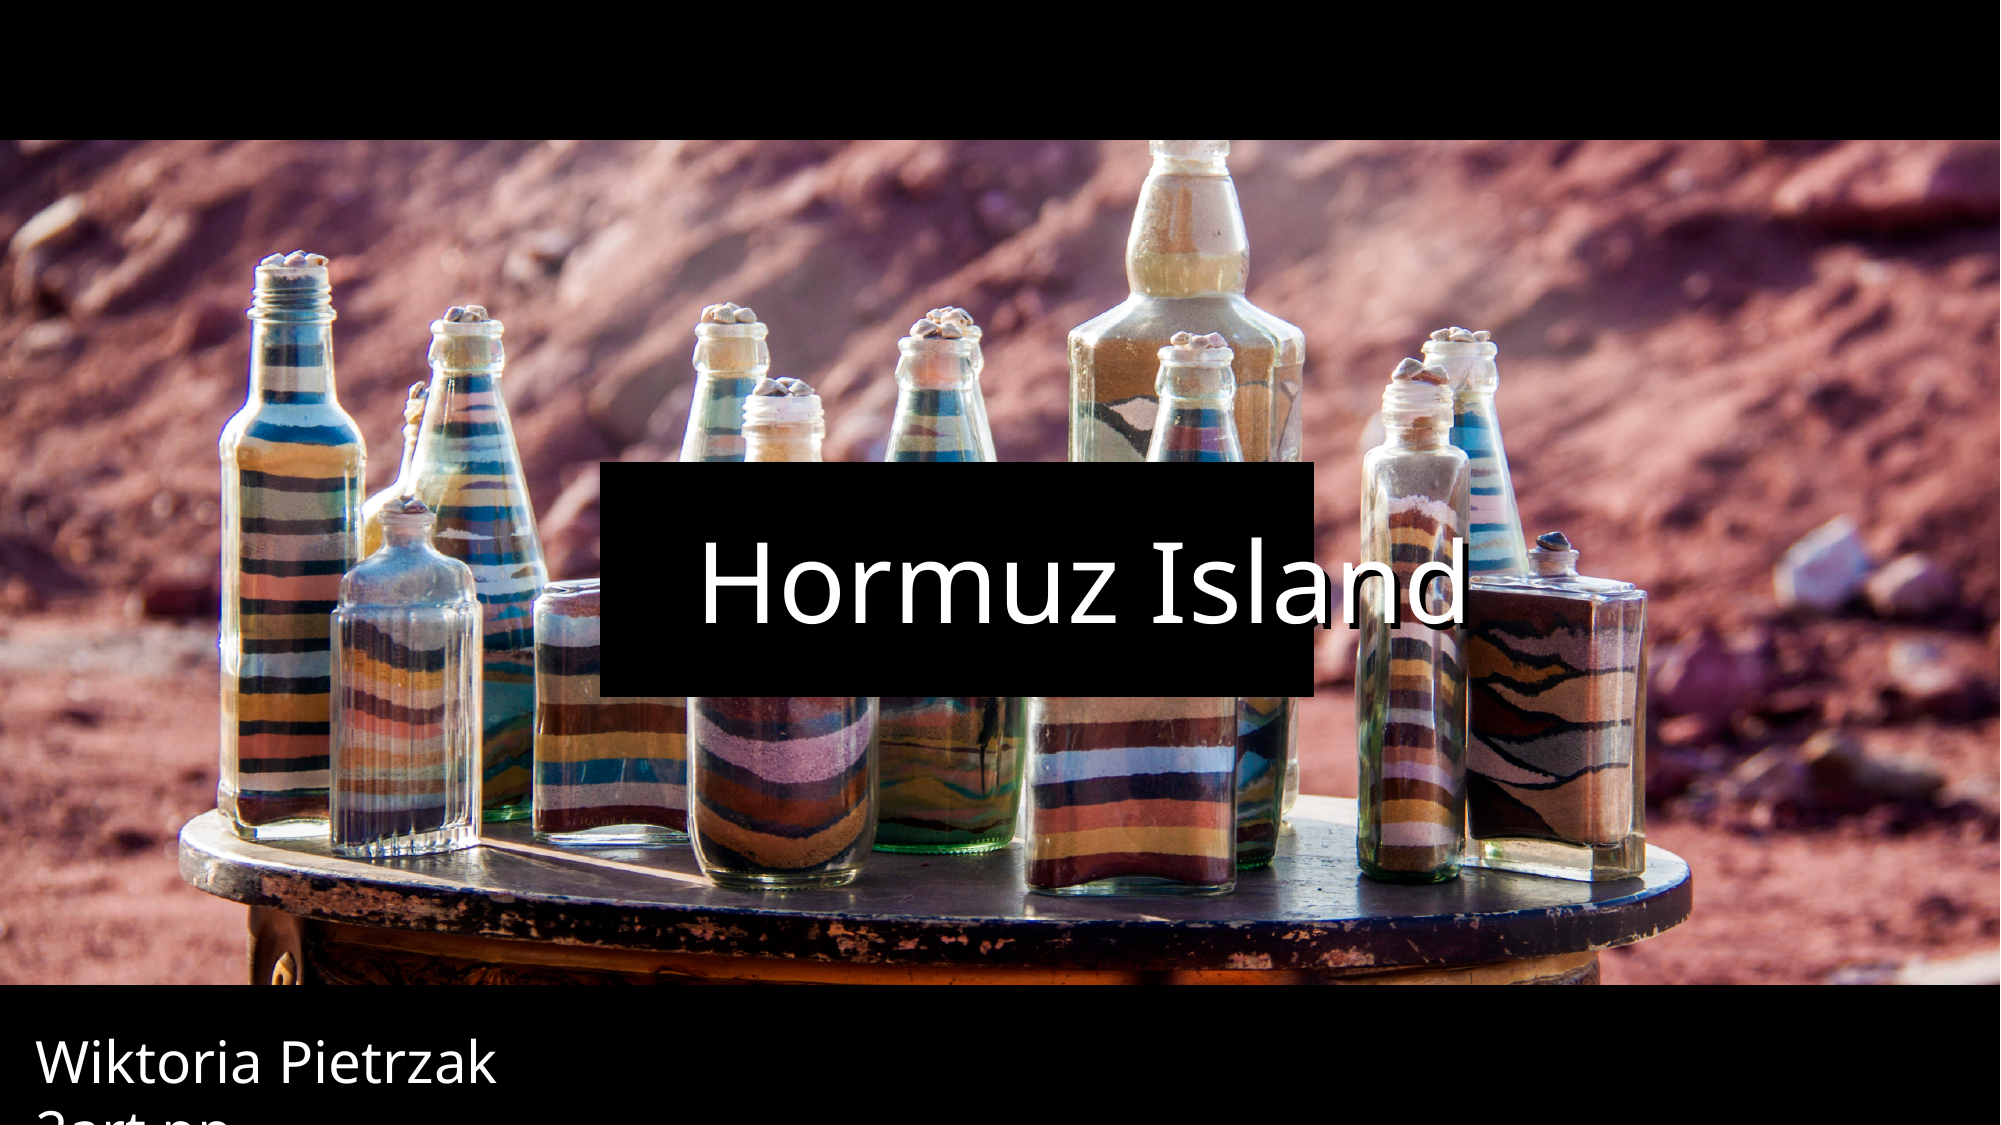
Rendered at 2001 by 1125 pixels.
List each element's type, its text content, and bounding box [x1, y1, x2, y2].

picture [0, 140, 2000, 985]
text_box Hormuz Island [680, 503, 1760, 656]
text_box Wiktoria Pietrzak 2art pp [20, 1018, 626, 1104]
text_box [601, 463, 1313, 696]
